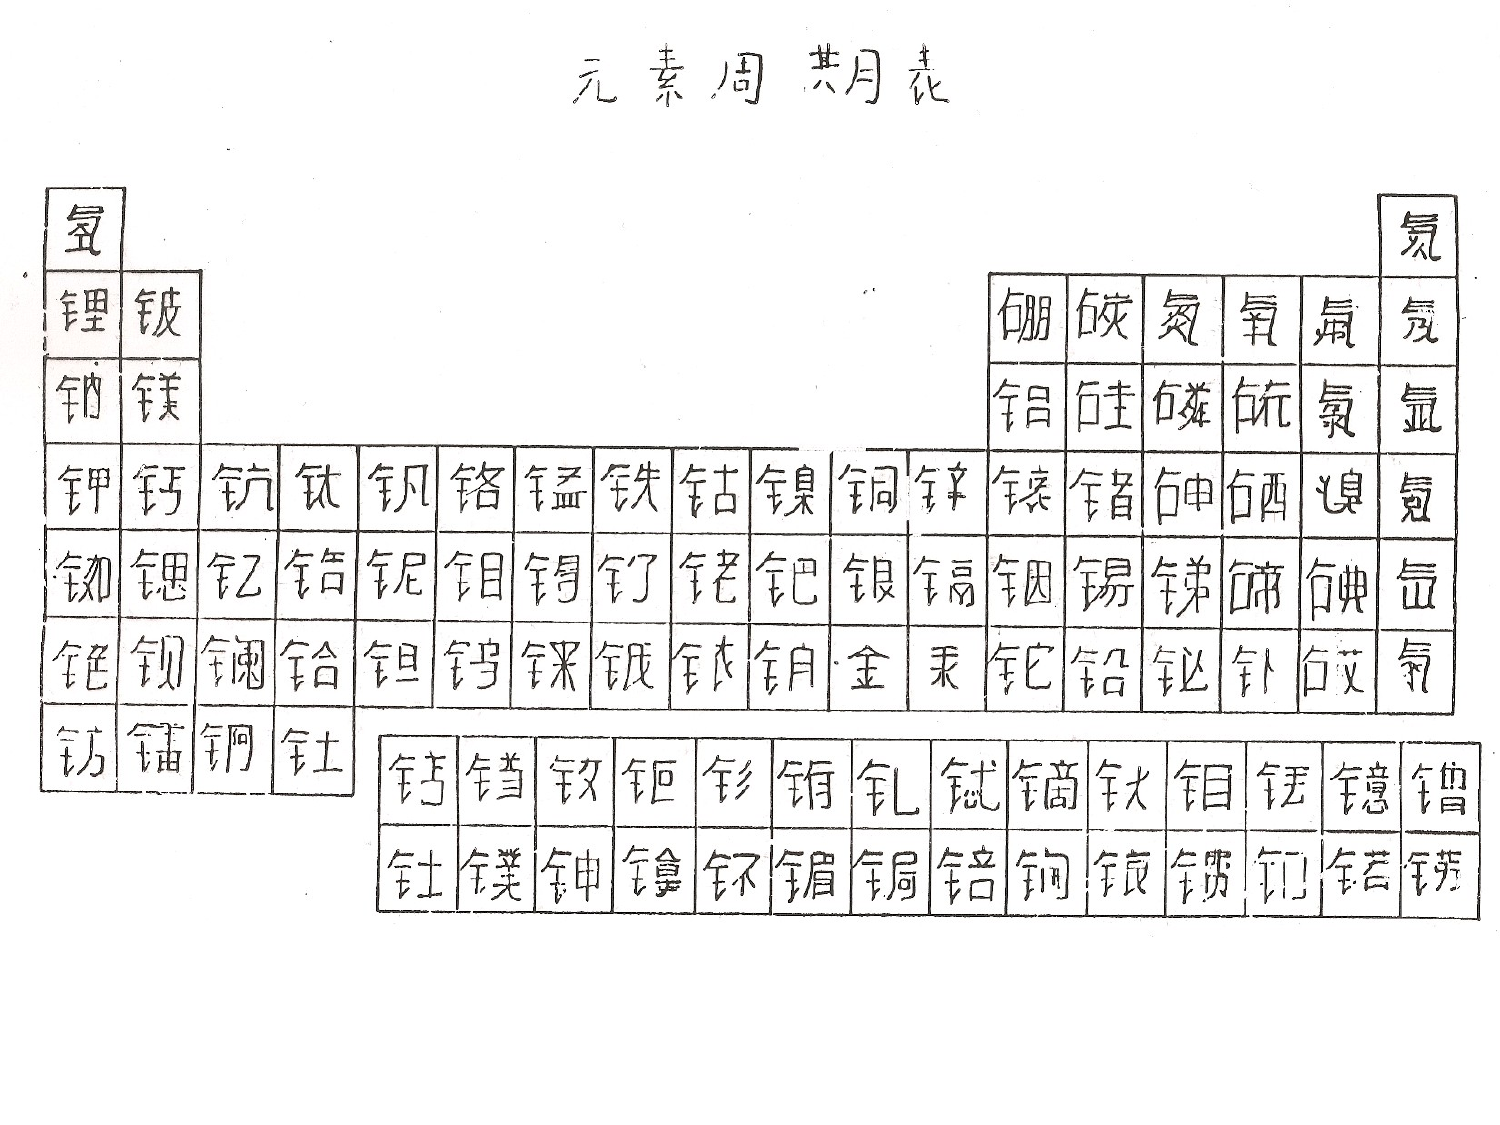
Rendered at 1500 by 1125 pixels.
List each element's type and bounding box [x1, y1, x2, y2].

picture [0, 0, 1500, 938]
